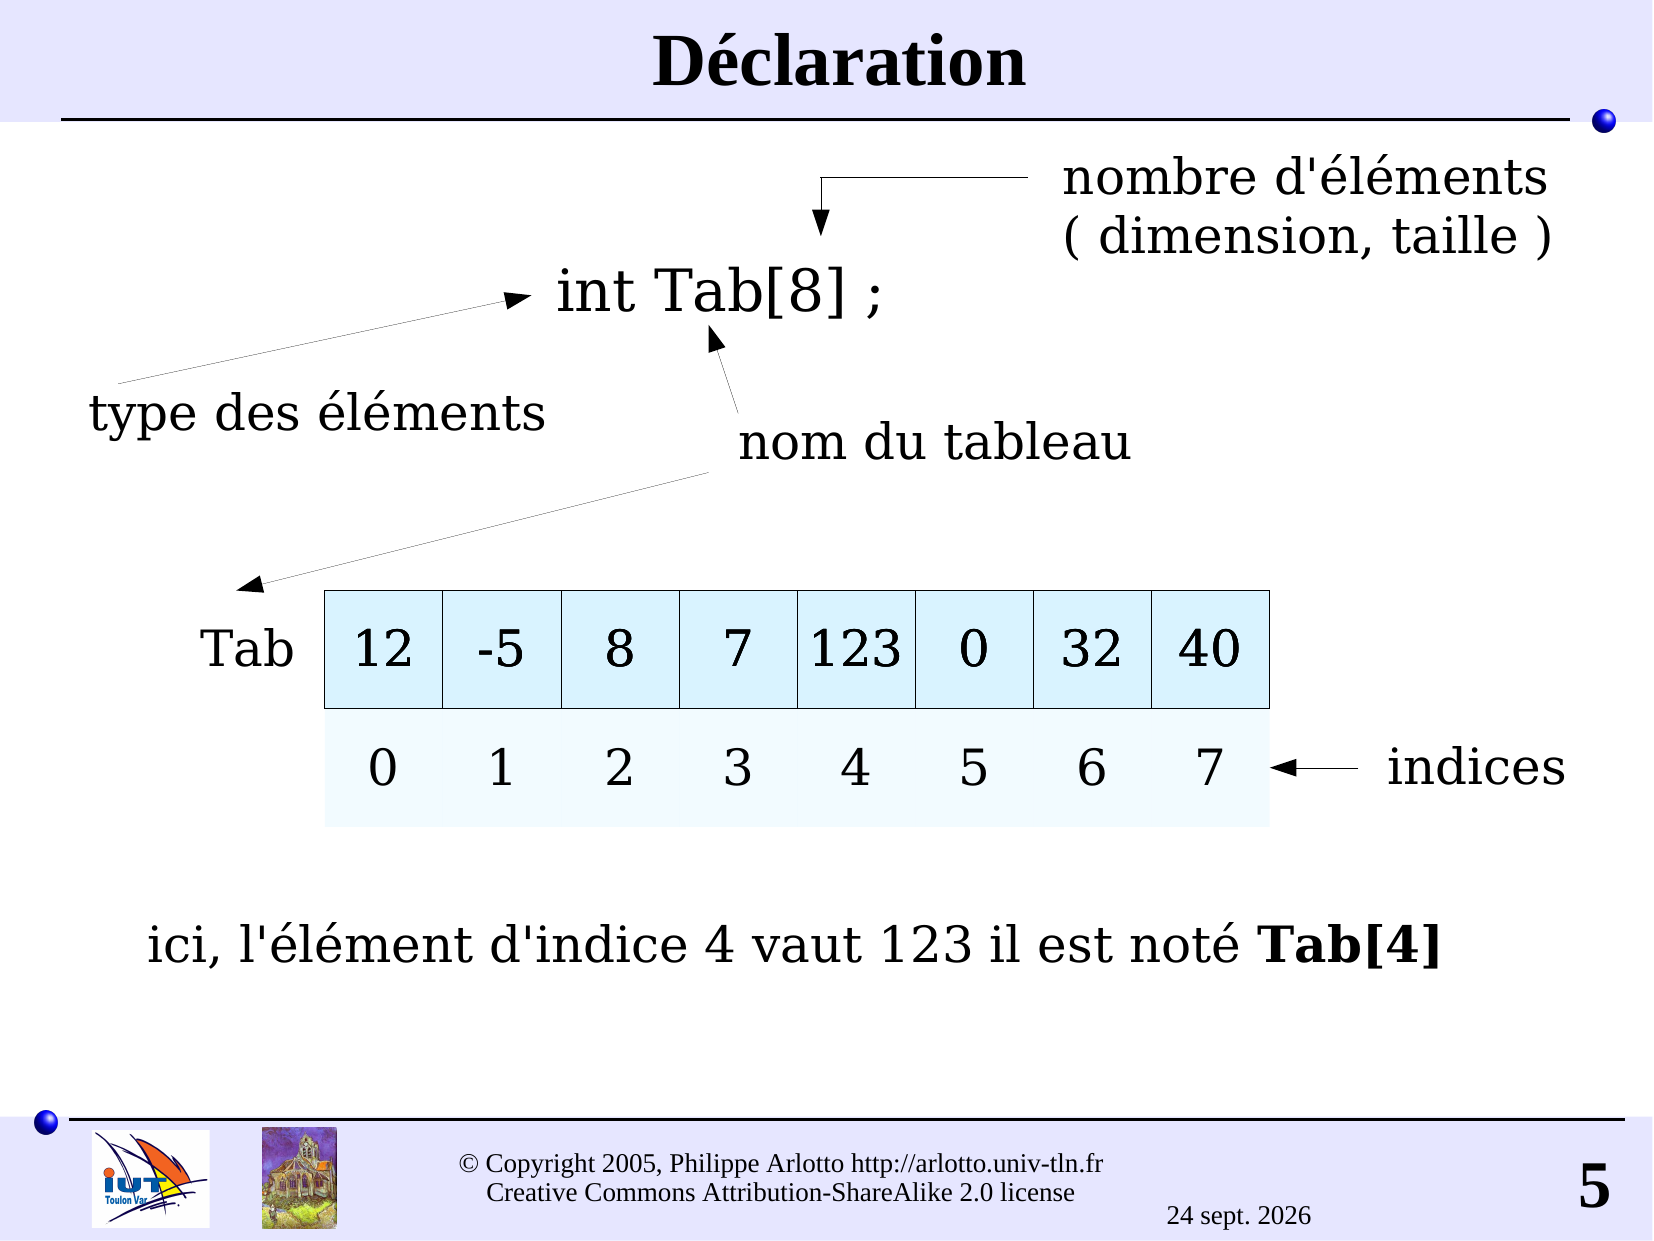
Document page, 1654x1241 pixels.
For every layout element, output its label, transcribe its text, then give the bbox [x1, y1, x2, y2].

text_box -5 [442, 590, 561, 708]
text_box 8 [561, 590, 679, 708]
text_box 32 [1033, 590, 1151, 708]
picture [262, 1127, 337, 1229]
text_box 3 [679, 708, 797, 827]
text_box 4 [797, 708, 915, 827]
text_box 7 [679, 590, 797, 708]
text_box 123 [797, 590, 915, 708]
text_box 2 [561, 708, 679, 827]
text_box nom du tableau [738, 413, 1134, 472]
text_box nombre d'éléments ( dimension, taille ) [1062, 148, 1555, 265]
text_box 1 [442, 708, 561, 827]
text_box type des éléments [88, 383, 548, 443]
text_box ici, l'élément d'indice 4 vaut 123 il est noté Tab[4] [147, 915, 1445, 975]
text_box 5 [915, 708, 1033, 827]
text_box 6 [1033, 708, 1151, 827]
text_box Tab [200, 620, 296, 680]
text_box 12 [324, 590, 442, 708]
text_box 7 [1151, 708, 1270, 827]
title Déclaration [95, 14, 1585, 107]
text_box indices [1387, 738, 1568, 797]
text_box 0 [915, 590, 1033, 708]
text_box 40 [1151, 590, 1270, 708]
text_box 0 [324, 708, 442, 827]
text_box int Tab[8] ; [555, 257, 886, 325]
